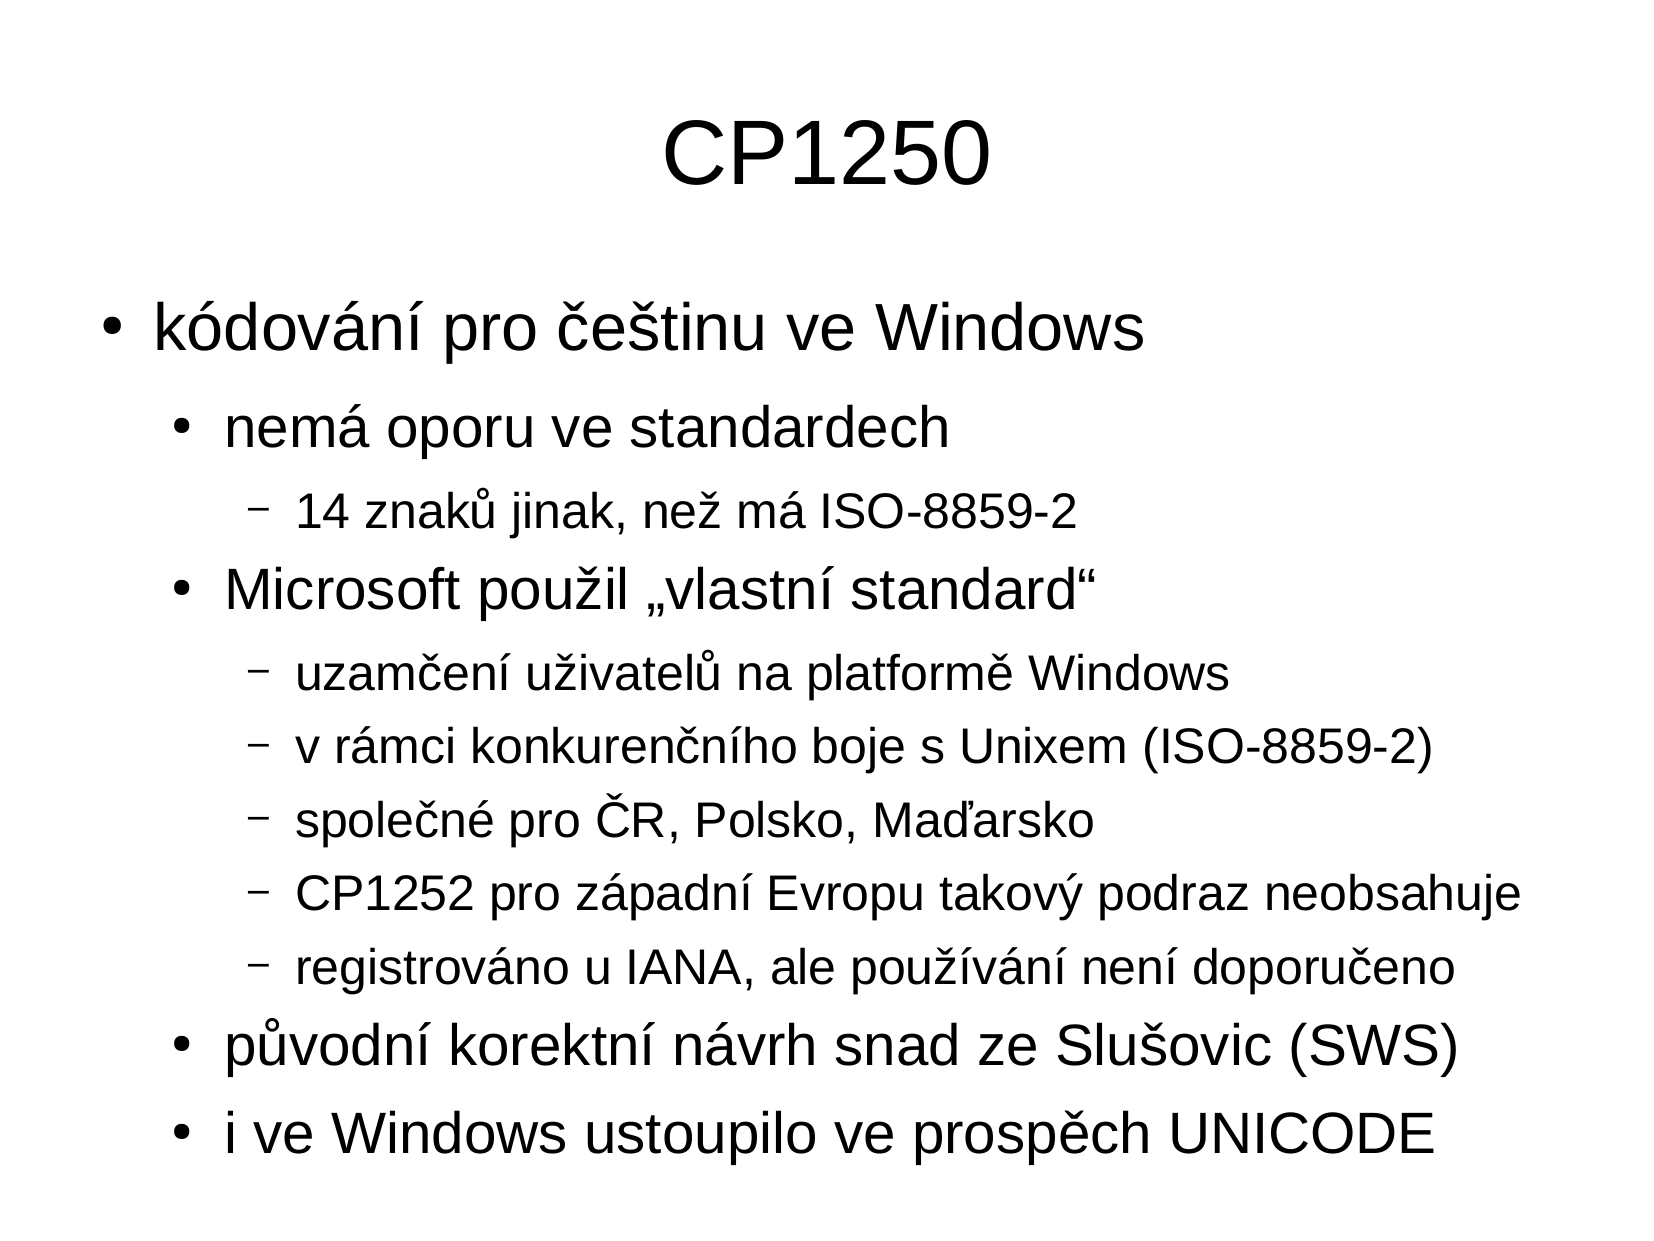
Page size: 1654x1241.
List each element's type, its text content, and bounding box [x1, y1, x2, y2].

list kódování pro češtinu ve Windows nemá oporu ve standardech 14 znaků jinak, než má ISO-8859-2 Microsoft použil „vlastní standard“ uzamčení uživatelů na platformě Windows v rámci konkurenčního boje s Unixem (ISO-8859-2) společné pro ČR, Polsko, Maďarsko CP1252 pro západní Evropu takový podraz neobsahuje registrováno u IANA, ale používání není doporučeno původní korektní návrh snad ze Slušovic (SWS) i ve Windows ustoupilo ve prospěch UNICODE [82, 290, 1571, 1182]
title CP1250 [82, 49, 1571, 257]
